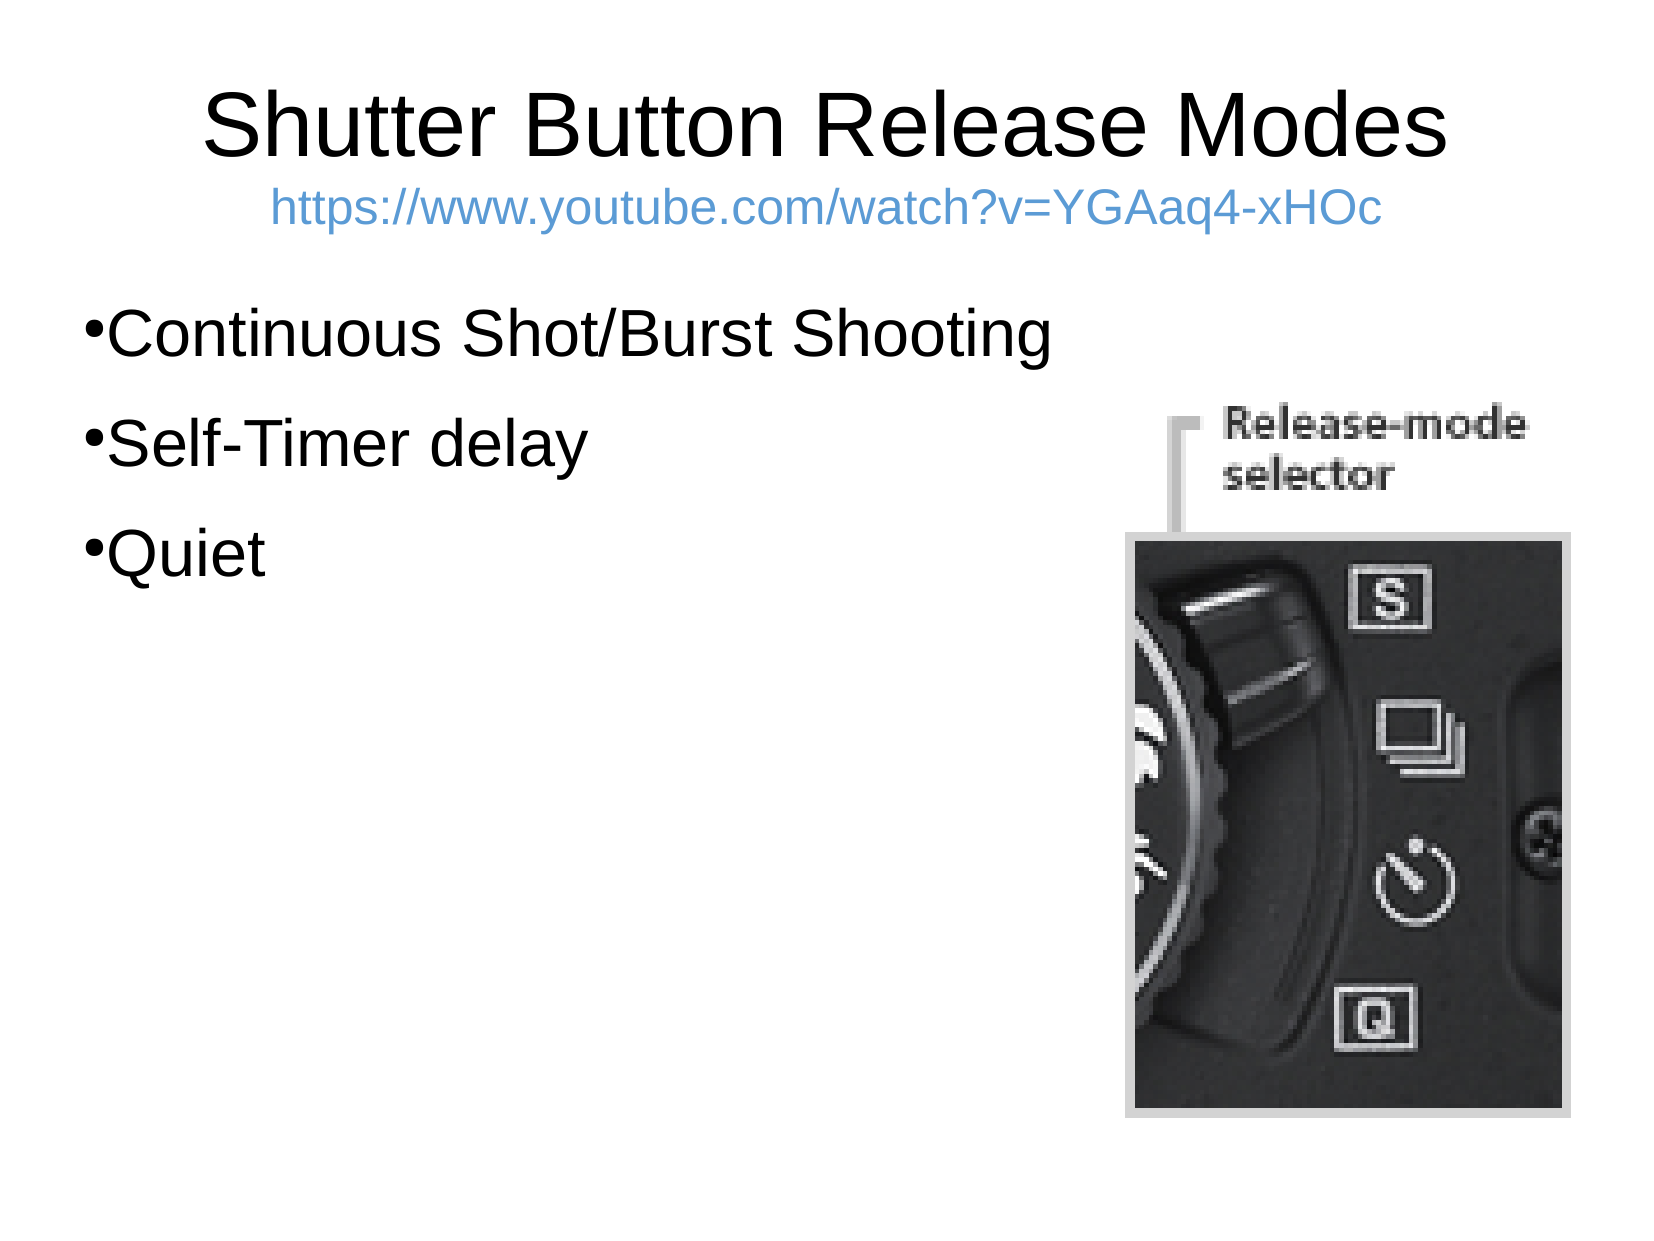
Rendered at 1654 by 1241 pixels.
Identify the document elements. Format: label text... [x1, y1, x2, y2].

list Continuous Shot/Burst Shooting Self-Timer delay Quiet [82, 290, 1571, 1010]
picture [1112, 365, 1654, 1132]
title Shutter Button Release Modes https://www.youtube.com/watch?v=YGAaq4-xHOc [82, 45, 1571, 253]
